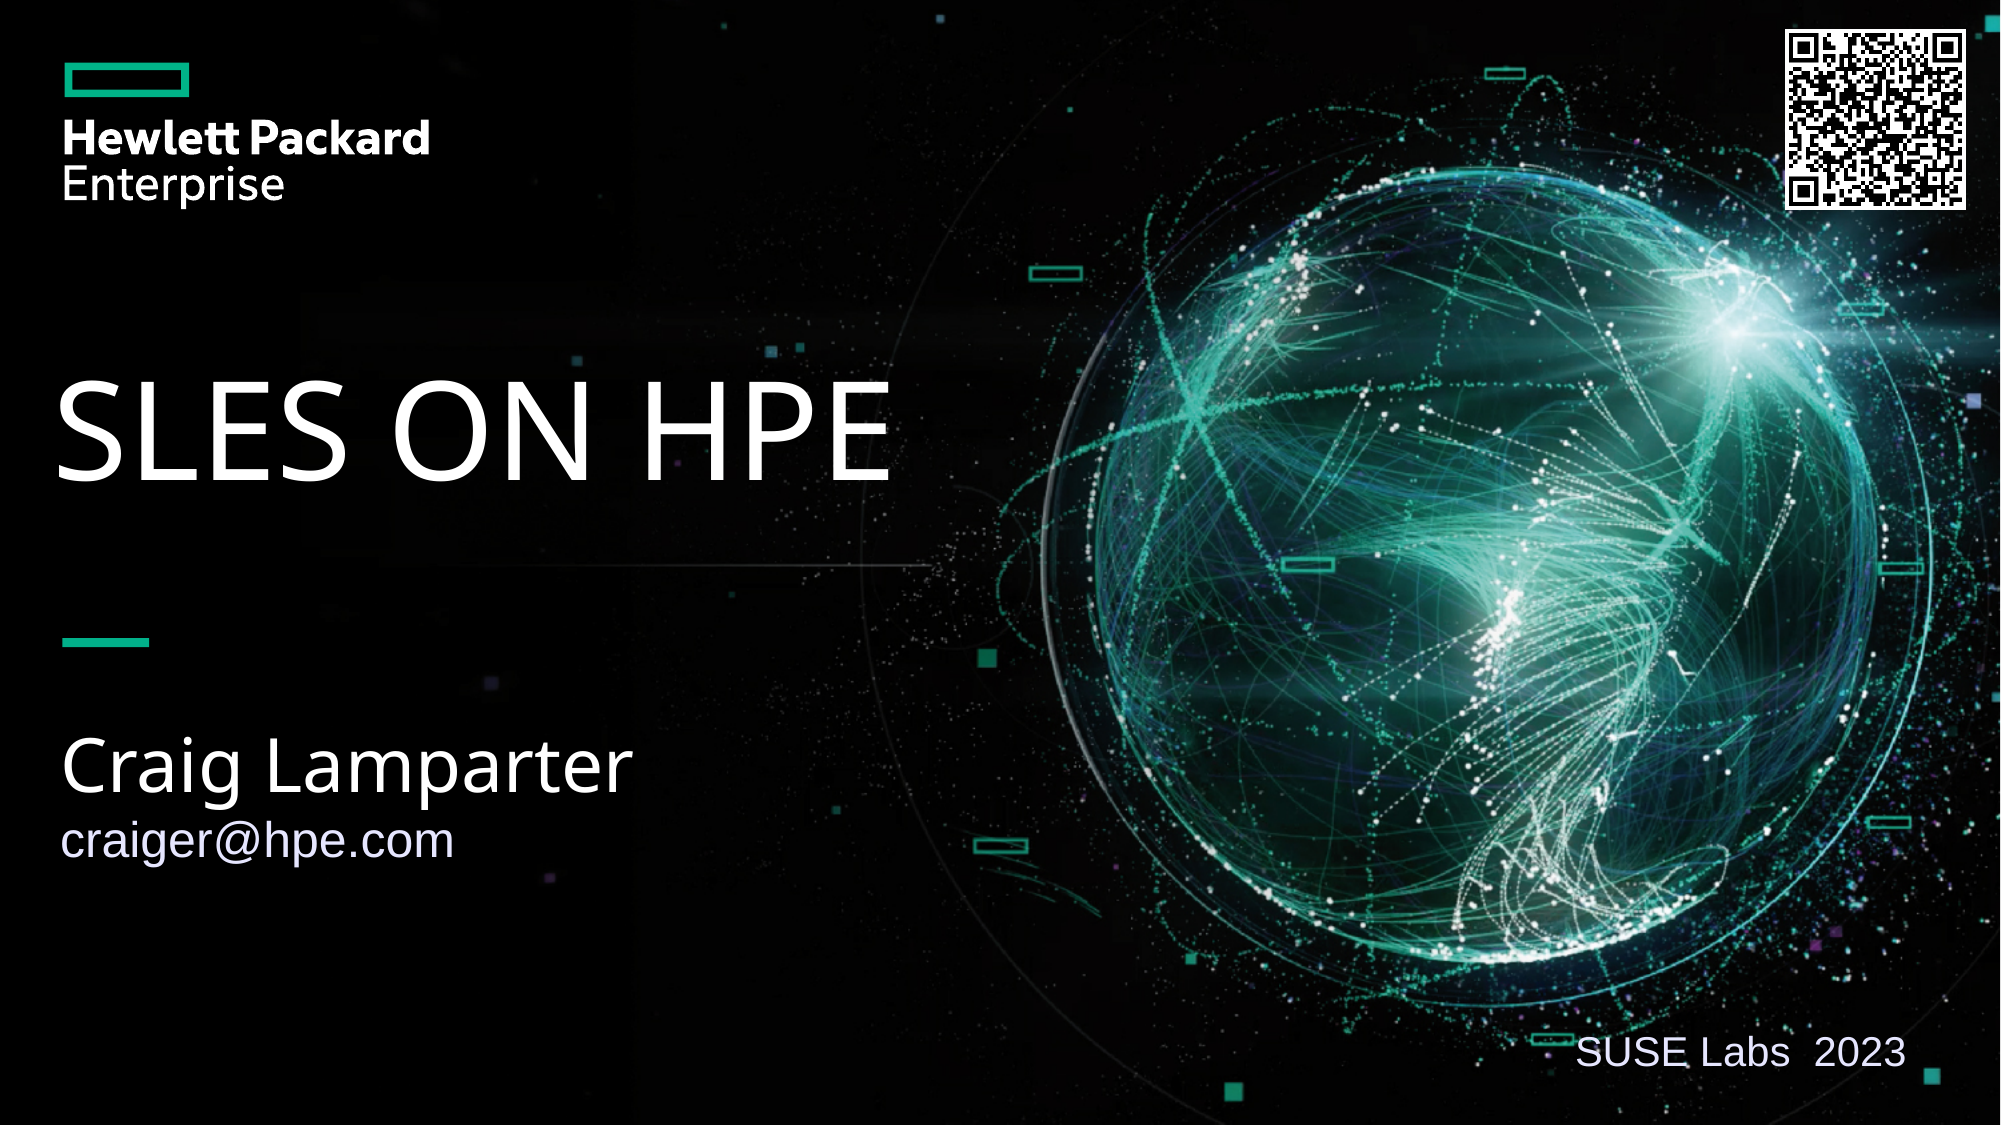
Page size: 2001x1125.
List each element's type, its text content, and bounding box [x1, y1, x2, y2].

list SUSE Labs 2023 [1575, 1024, 2000, 1081]
picture [0, 0, 2001, 1125]
title SLES on HPE [52, 495, 1861, 676]
text_box Craig Lamparter craiger@hpe.com [60, 717, 1410, 811]
